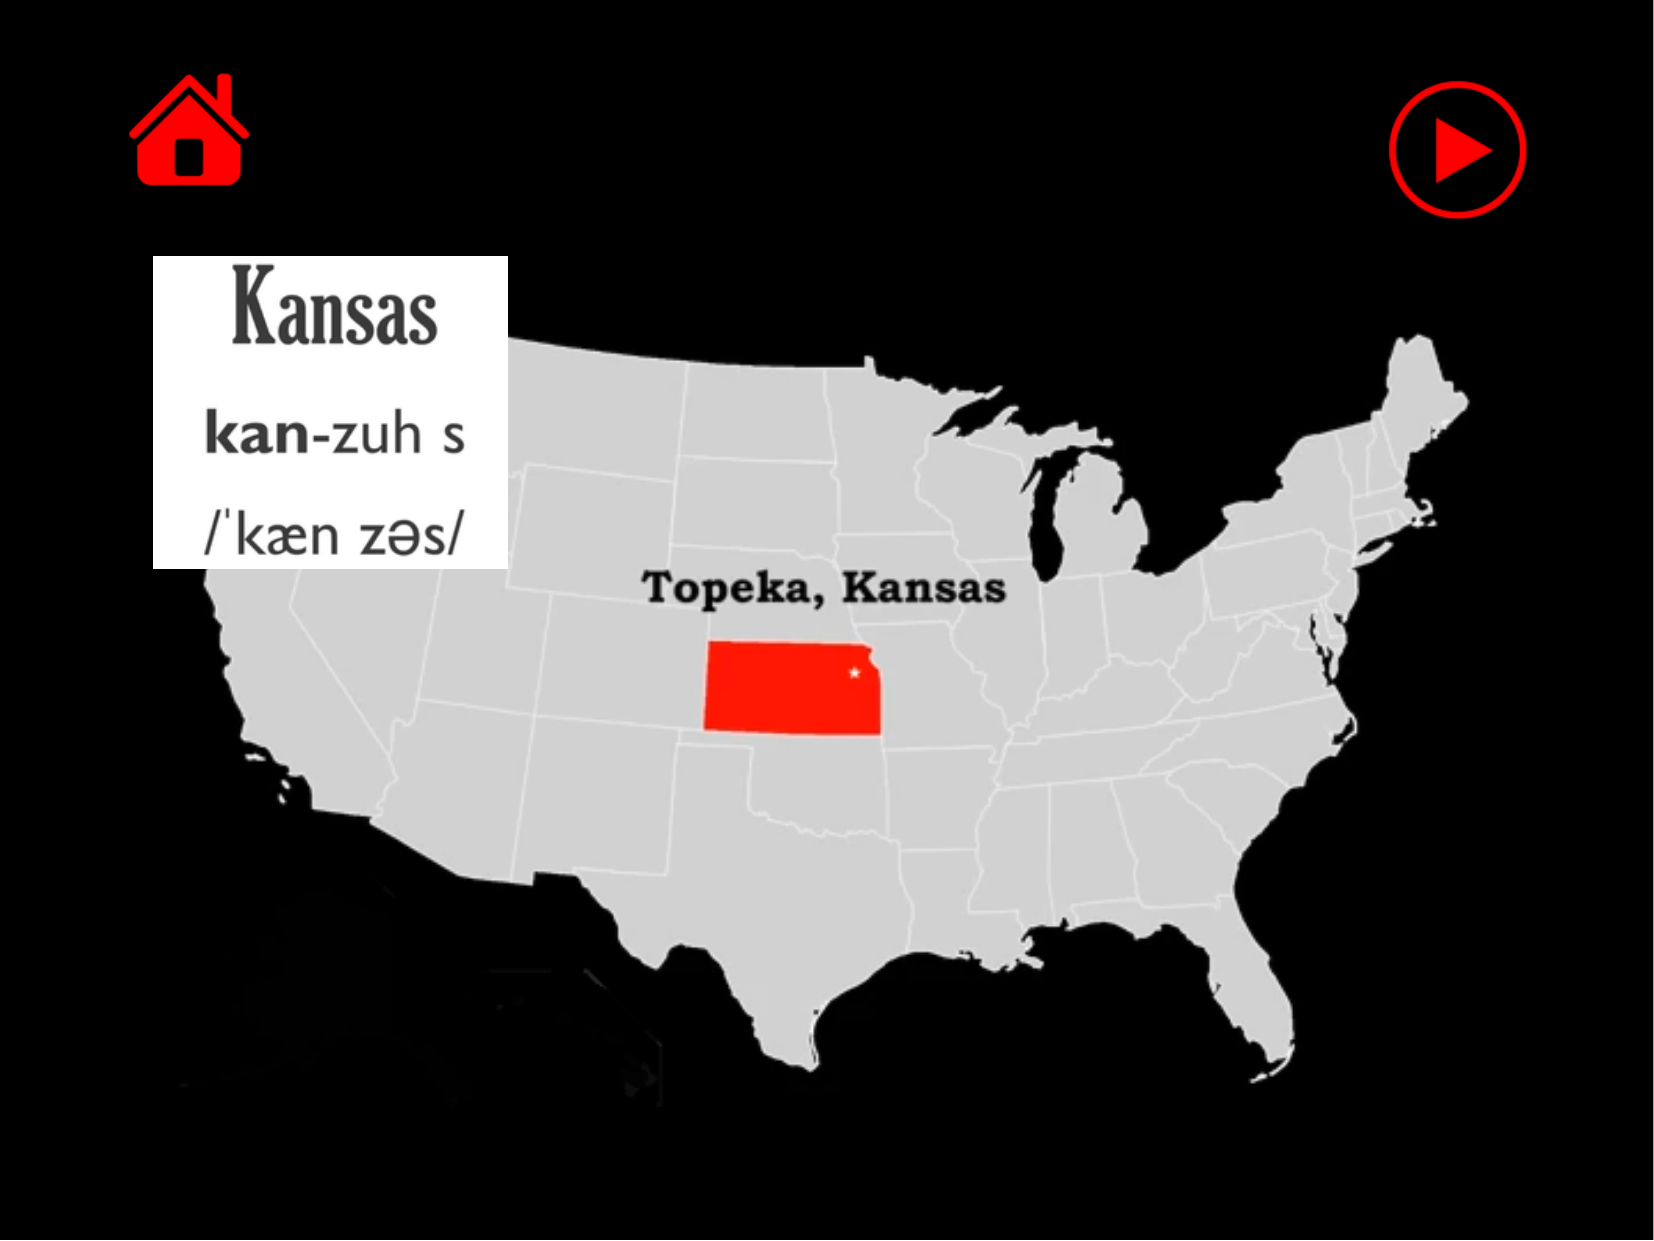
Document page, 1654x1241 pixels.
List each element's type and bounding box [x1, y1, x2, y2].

picture [1381, 70, 1539, 228]
picture [129, 70, 249, 189]
picture [153, 256, 1484, 1107]
